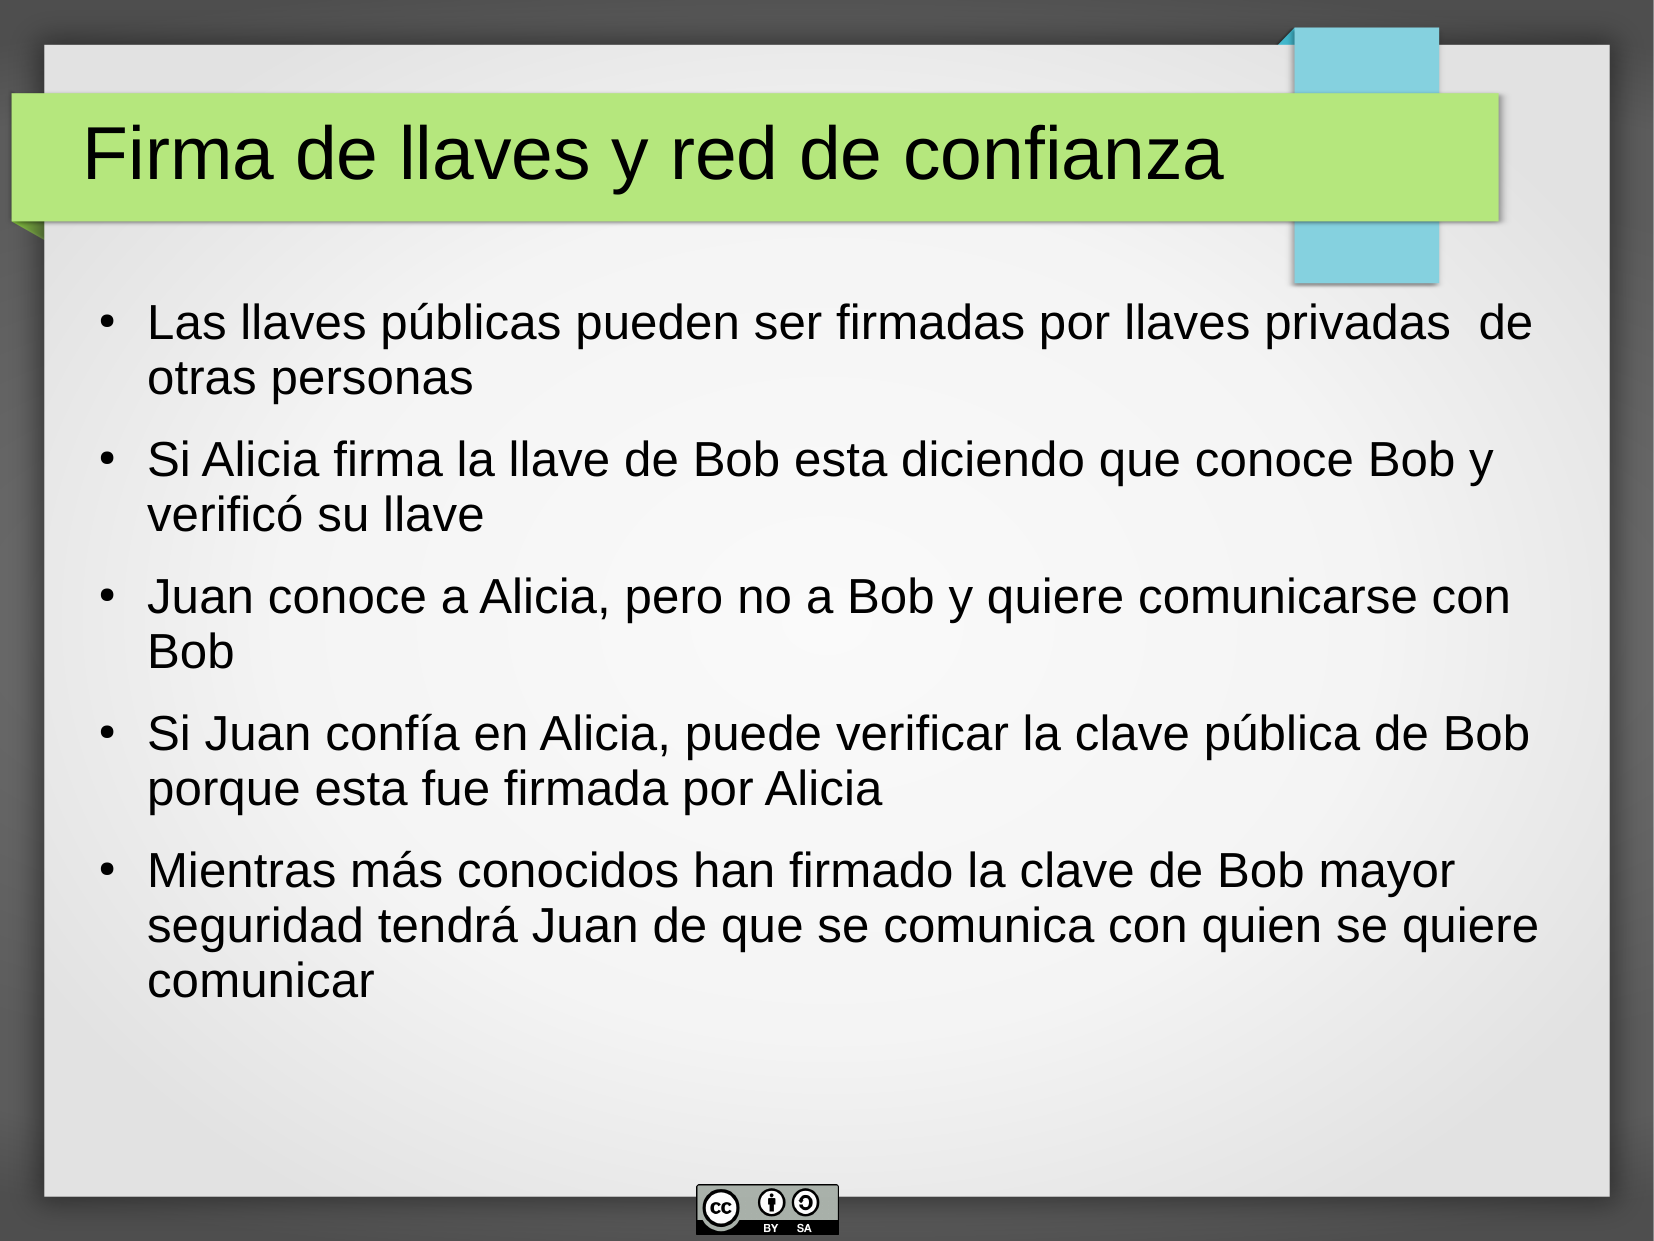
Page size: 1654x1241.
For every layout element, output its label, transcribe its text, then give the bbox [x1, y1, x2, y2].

title Firma de llaves y red de confianza [82, 69, 1430, 238]
picture [0, 0, 1654, 1241]
list Las llaves públicas pueden ser firmadas por llaves privadas de otras personas Si Alicia firma la llave de Bob esta diciendo que conoce Bob y verificó su llave Juan conoce a Alicia, pero no a Bob y quiere comunicarse con Bob Si Juan confía en Alicia, puede verificar la clave pública de Bob porque esta fue firmada por Alicia Mientras más conocidos han firmado la clave de Bob mayor seguridad tendrá Juan de que se comunica con quien se quiere comunicar [82, 295, 1571, 1015]
